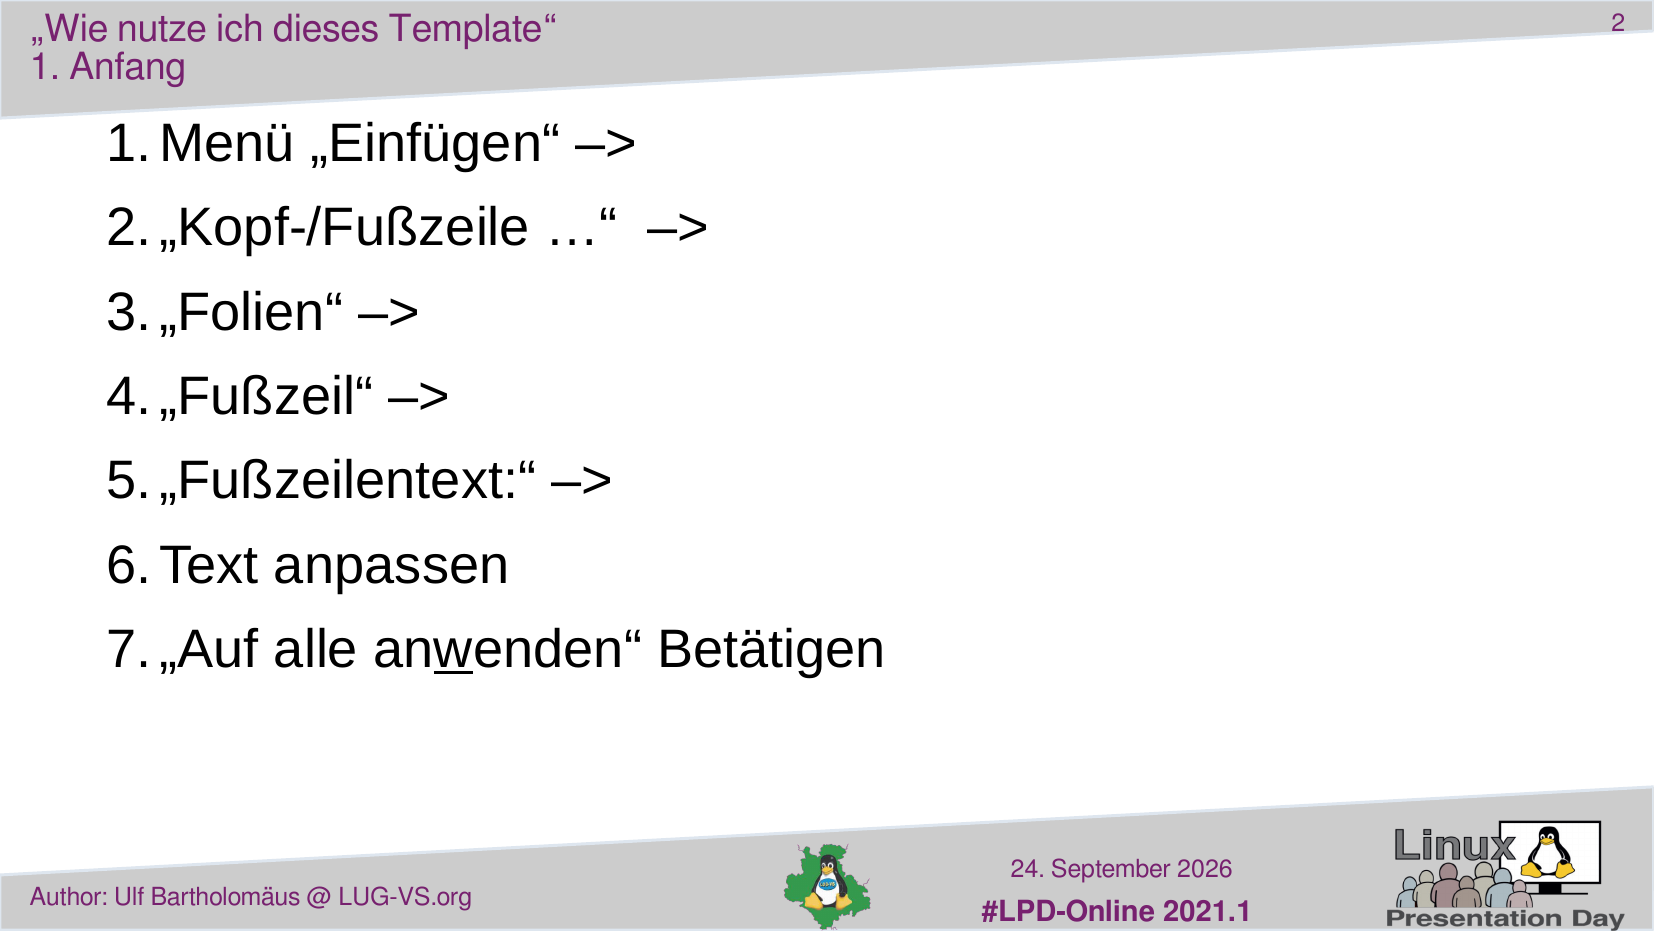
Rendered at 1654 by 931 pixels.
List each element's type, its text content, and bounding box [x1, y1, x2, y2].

picture [1387, 820, 1625, 931]
list Menü „Einfügen“ –> „Kopf-/Fußzeile …“ –> „Folien“ –> „Fußzeil“ –> „Fußzeilentext:“ –> Text anpassen „Auf alle anwenden“ Betätigen [88, 112, 1565, 810]
title „Wie nutze ich dieses Template“ 1. Anfang [29, 11, 1211, 101]
picture [781, 841, 873, 931]
